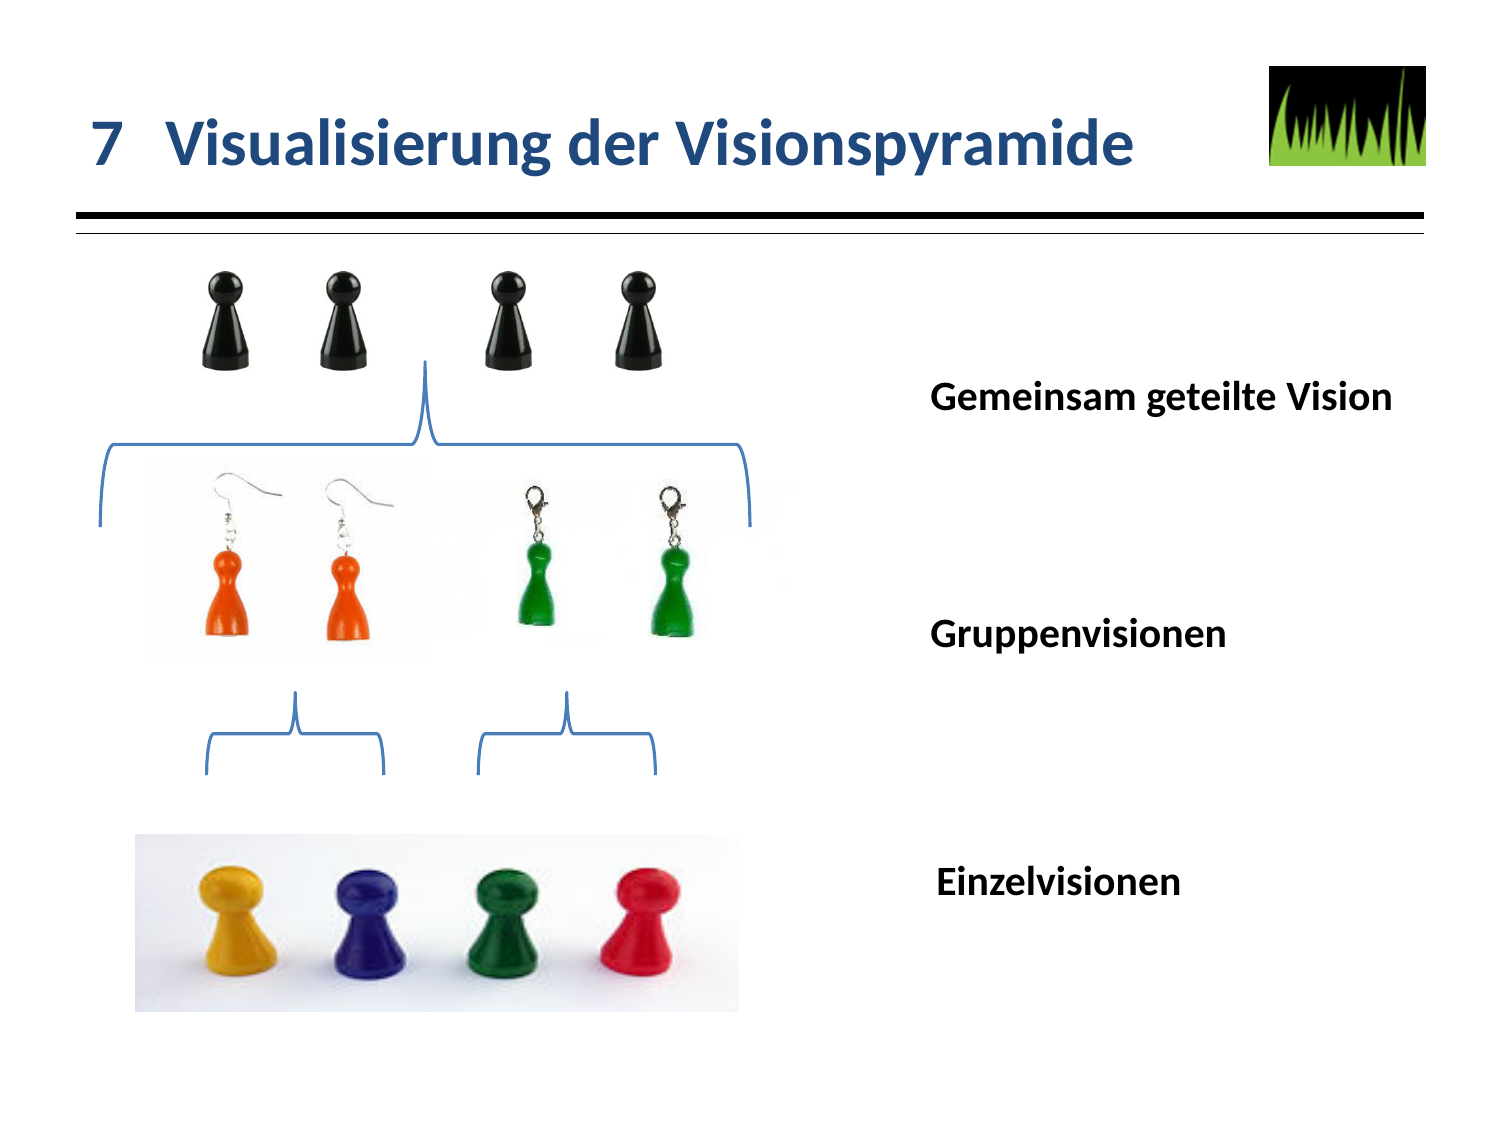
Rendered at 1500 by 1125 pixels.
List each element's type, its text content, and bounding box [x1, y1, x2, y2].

title 7 Visualisierung der Visionspyramide [75, 45, 1426, 233]
picture [159, 255, 408, 386]
text_box Gemeinsam geteilte Vision [915, 361, 1412, 428]
text_box Einzelvisionen [921, 846, 1199, 912]
picture [135, 834, 739, 1012]
picture [1269, 66, 1426, 166]
text_box Gruppenvisionen [915, 597, 1246, 664]
picture [147, 456, 427, 665]
picture [442, 255, 703, 386]
picture [431, 479, 798, 646]
